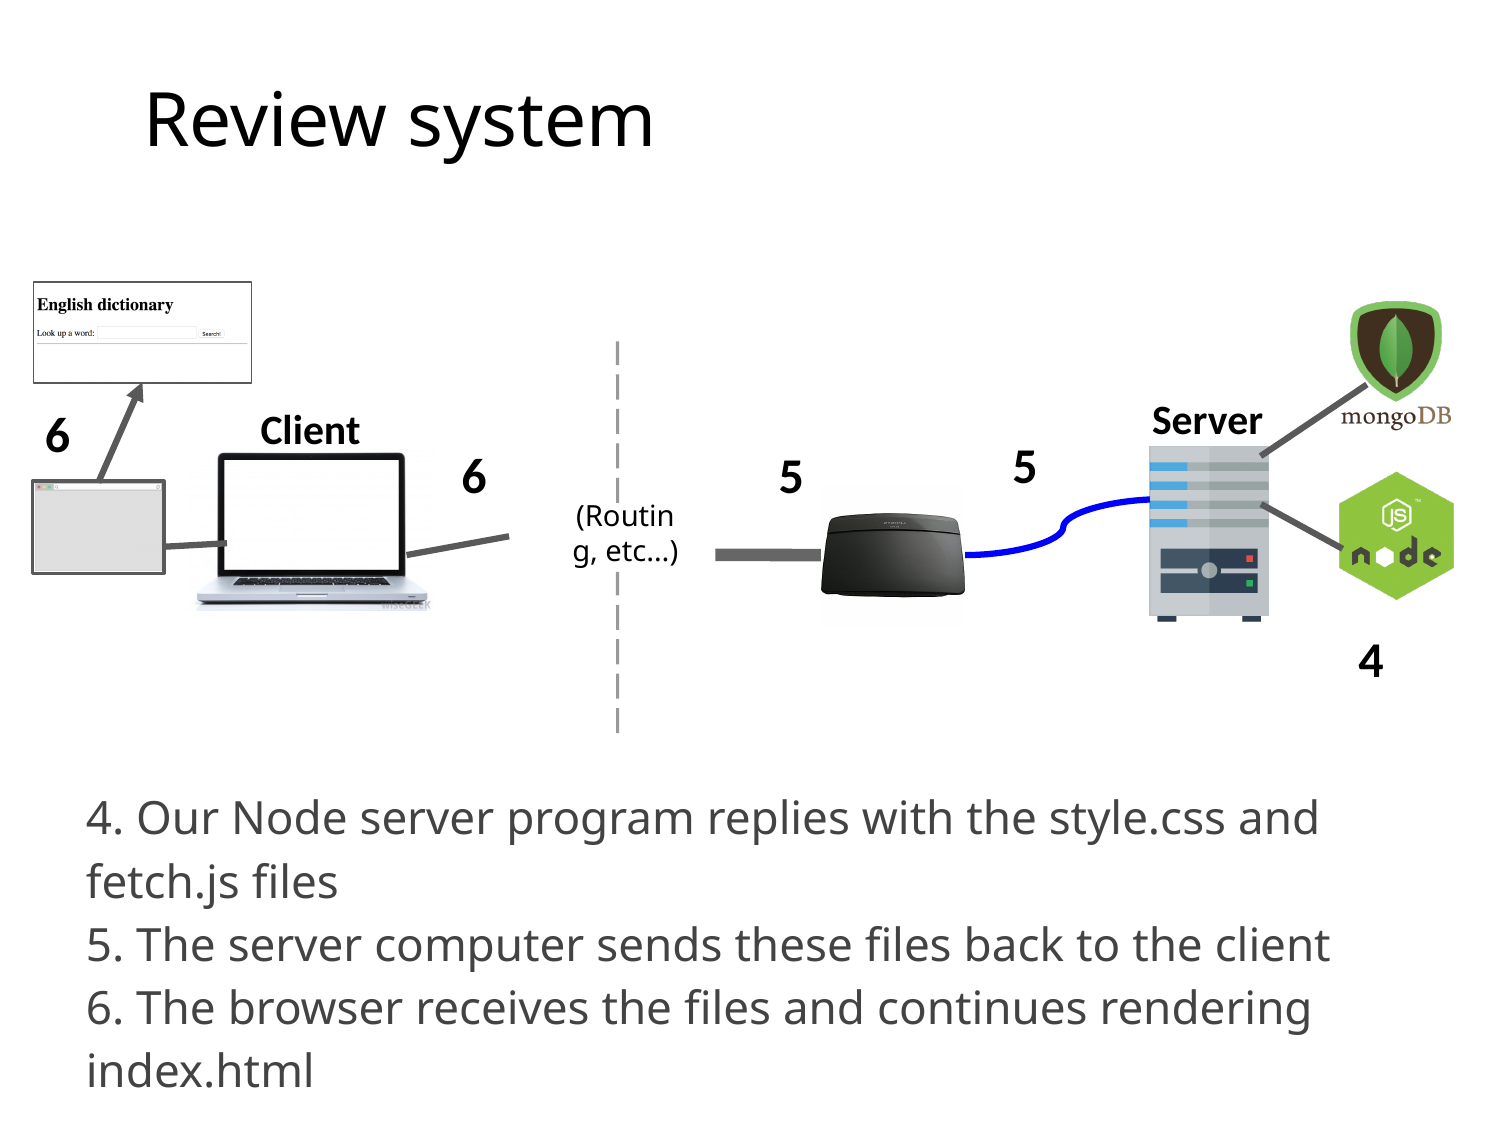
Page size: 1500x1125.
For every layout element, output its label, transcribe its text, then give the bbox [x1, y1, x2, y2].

picture [34, 482, 163, 572]
text_box Client [188, 371, 434, 466]
text_box 4 [1330, 616, 1412, 699]
picture [187, 449, 433, 611]
picture [1330, 470, 1462, 602]
text_box 5 [750, 433, 832, 515]
title Review system [128, 56, 1372, 183]
list 4. Our Node server program replies with the style.css and fetch.js files 5. The server computer sends these files back to the client 6. The browser receives the files and continues rendering index.html [70, 765, 1442, 1067]
text_box 6 [433, 433, 515, 515]
picture [34, 282, 251, 383]
text_box (Routing, etc…) [509, 456, 727, 618]
text_box 5 [984, 422, 1066, 505]
picture [1114, 475, 1302, 630]
text_box 6 [16, 391, 99, 474]
picture [821, 483, 965, 627]
picture [1324, 282, 1468, 450]
text_box Server [1085, 361, 1331, 475]
